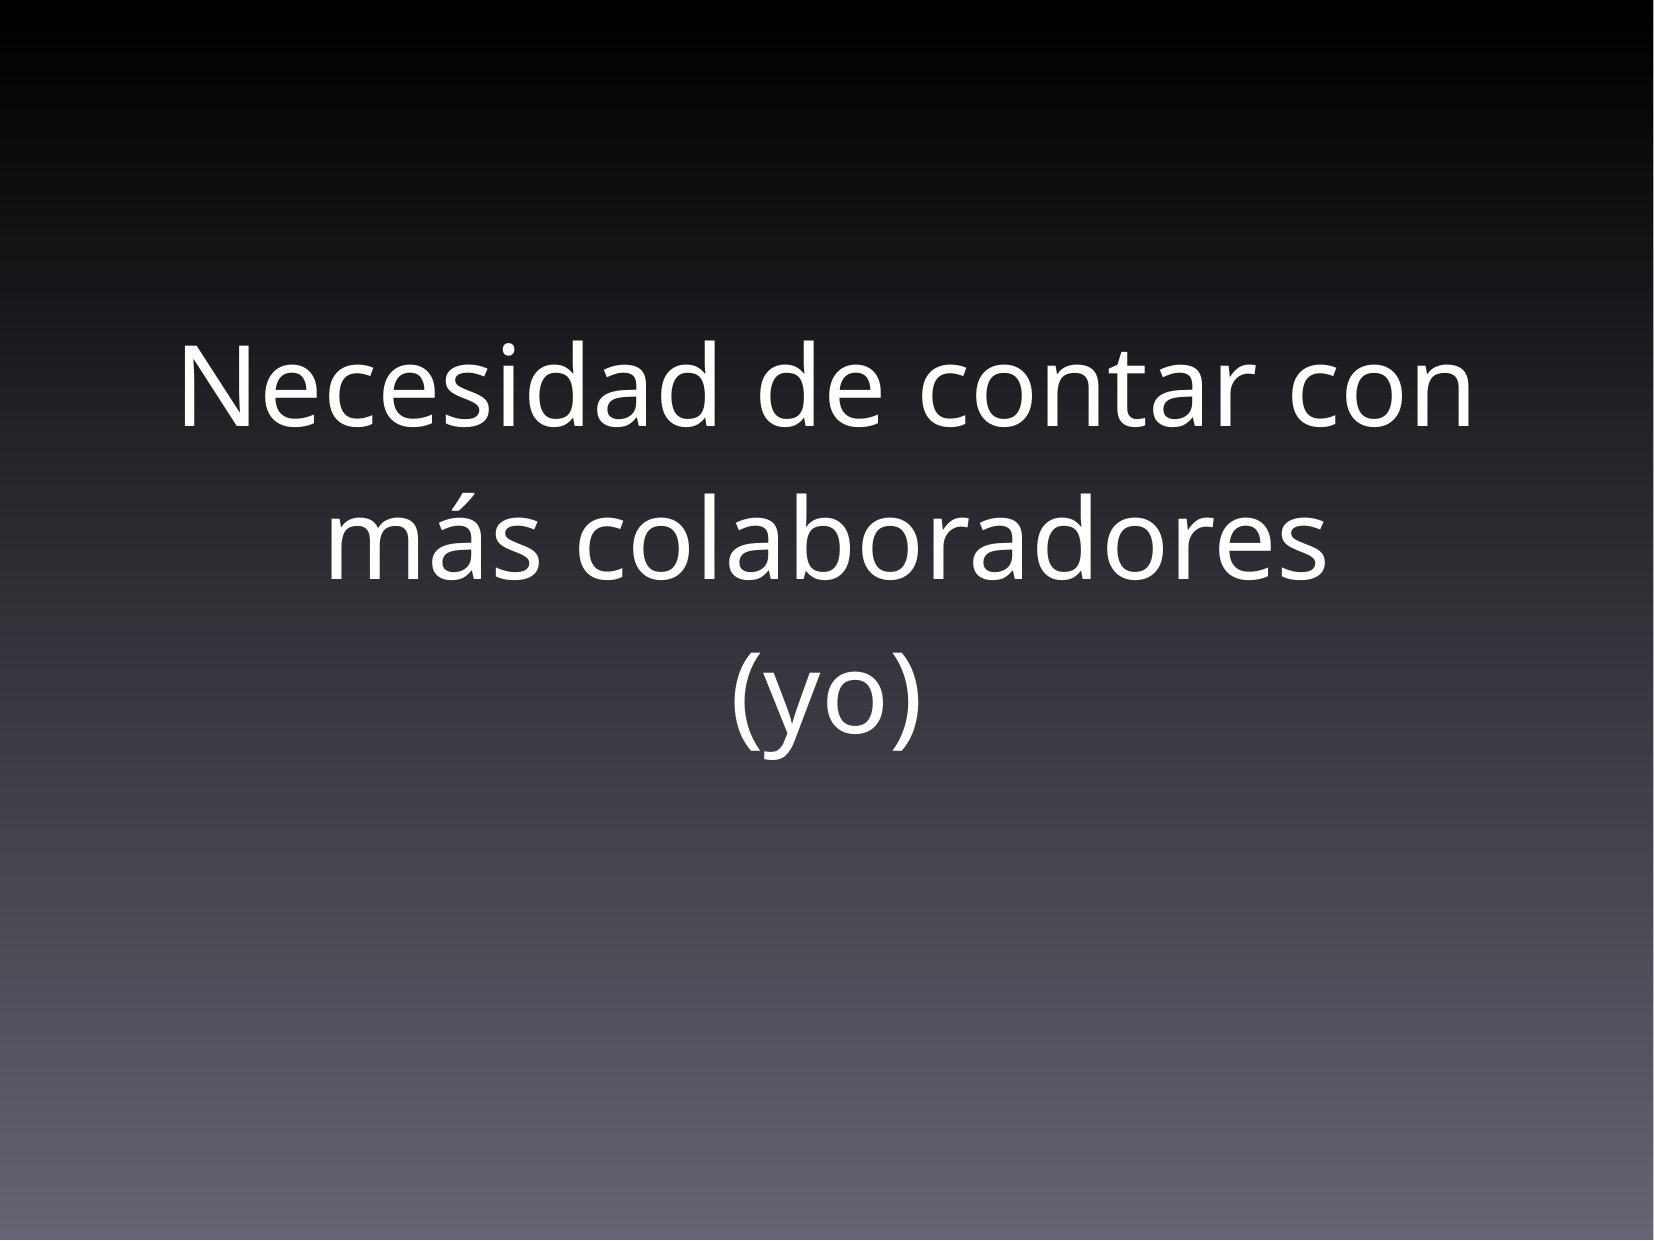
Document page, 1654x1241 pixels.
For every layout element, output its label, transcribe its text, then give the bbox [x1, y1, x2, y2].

title Necesidad de contar con más colaboradores (yo) [82, 0, 1571, 690]
